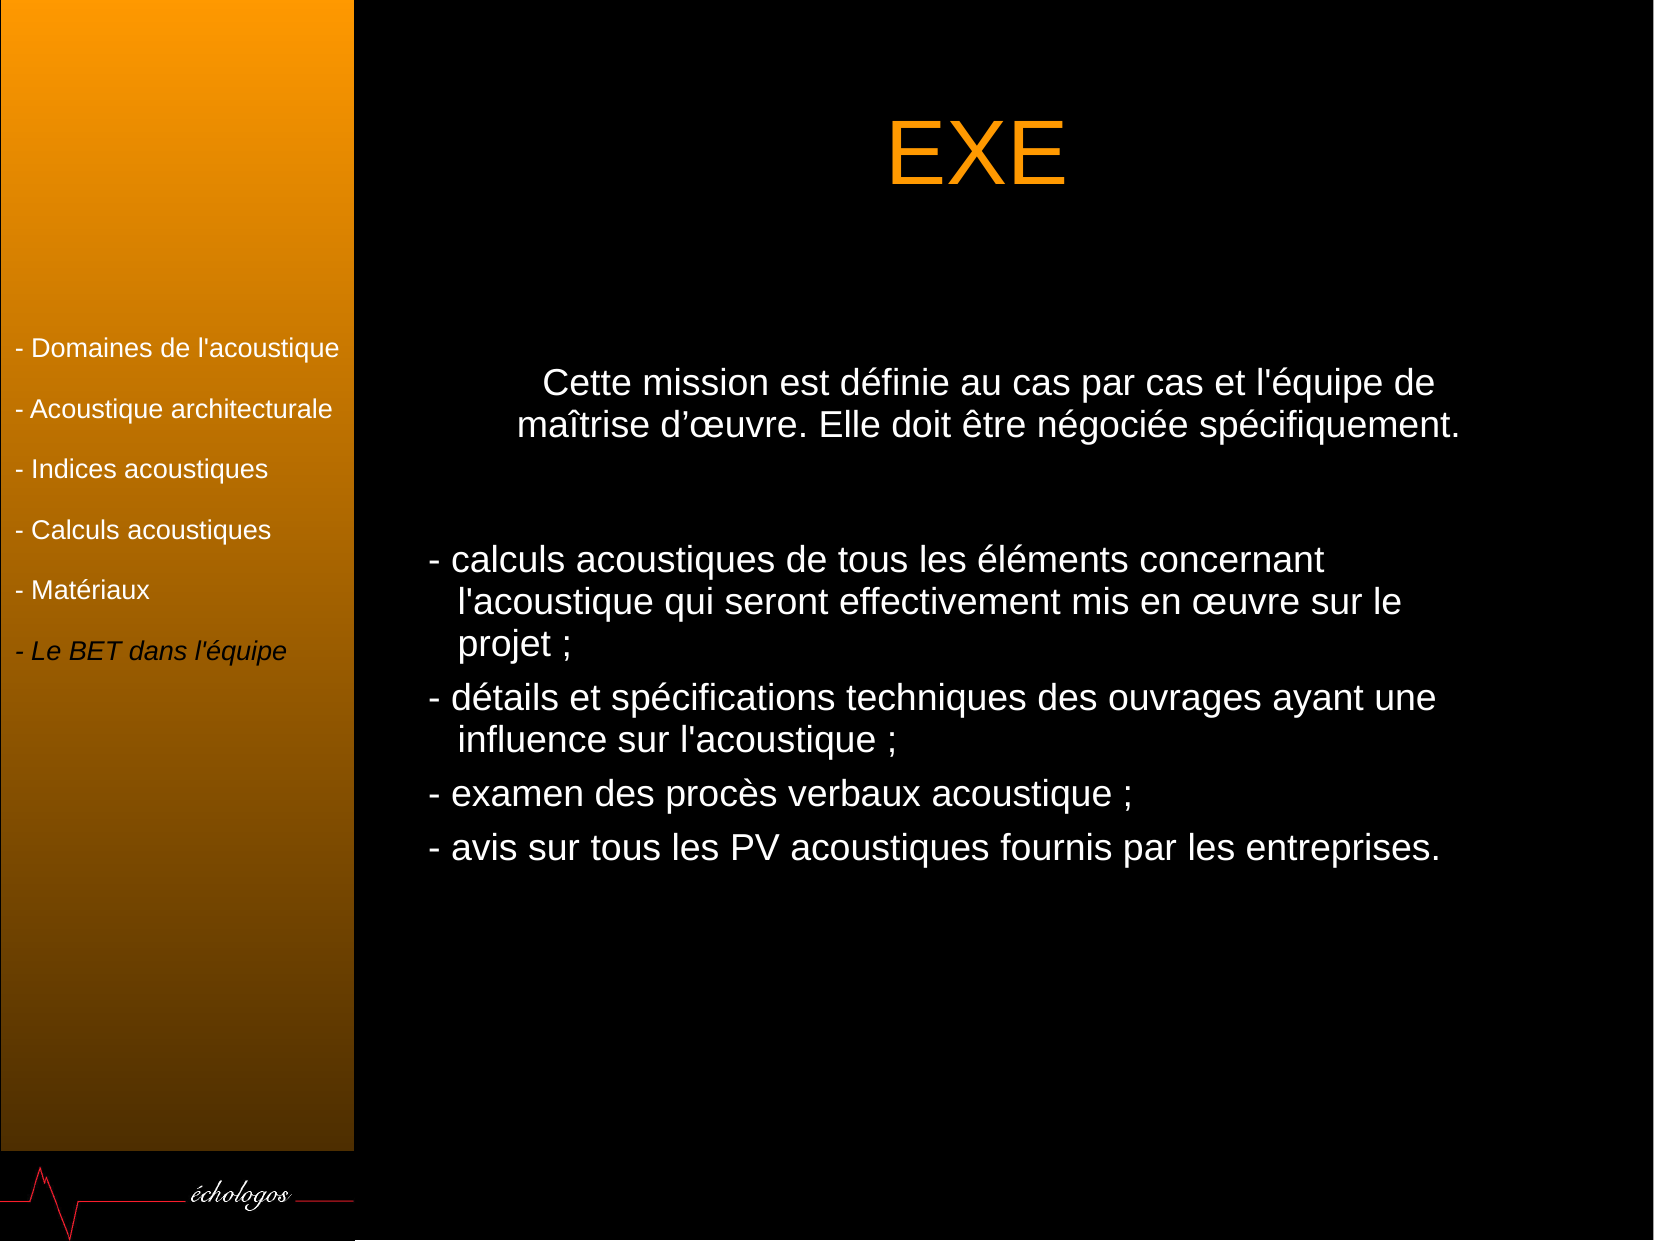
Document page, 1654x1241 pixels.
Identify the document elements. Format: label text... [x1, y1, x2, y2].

text_box - calculs acoustiques de tous les éléments concernant l'acoustique qui seront effectivement mis en œuvre sur le projet ; - détails et spécifications techniques des ouvrages ayant une influence sur l'acoustique ; - examen des procès verbaux acoustique ; - avis sur tous les PV acoustiques fournis par les entreprises. [413, 531, 1536, 1071]
text_box - Domaines de l'acoustique - Acoustique architecturale - Indices acoustiques - Calculs acoustiques - Matériaux - Le BET dans l'équipe [0, 325, 355, 755]
title EXE [383, 0, 1571, 465]
picture [0, 1166, 355, 1241]
text_box Cette mission est définie au cas par cas et l'équipe de maîtrise d’œuvre. Elle doit être négociée spécifiquement. [472, 354, 1506, 454]
